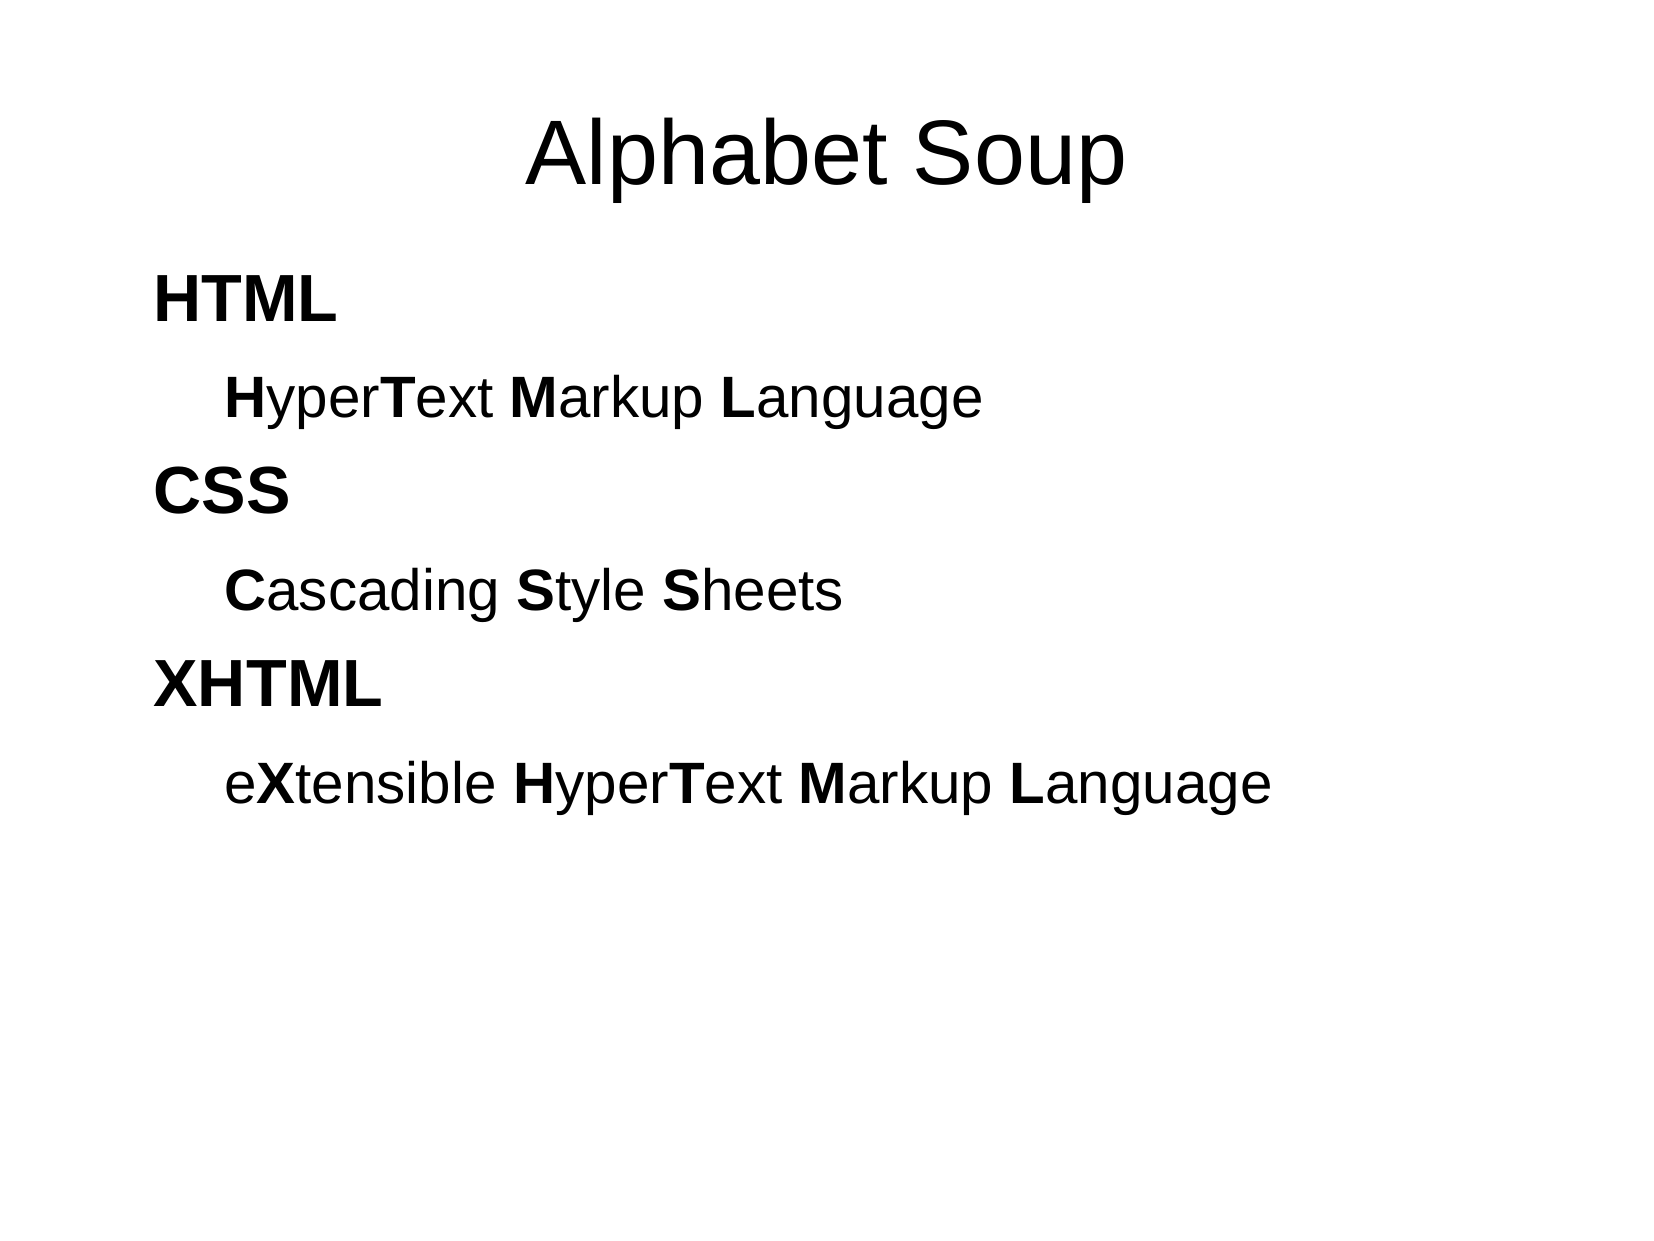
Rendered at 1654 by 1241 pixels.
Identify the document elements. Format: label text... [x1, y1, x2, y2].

list HTML HyperText Markup Language CSS Cascading Style Sheets XHTML eXtensible HyperText Markup Language [82, 260, 1571, 1206]
title Alphabet Soup [82, 49, 1571, 257]
